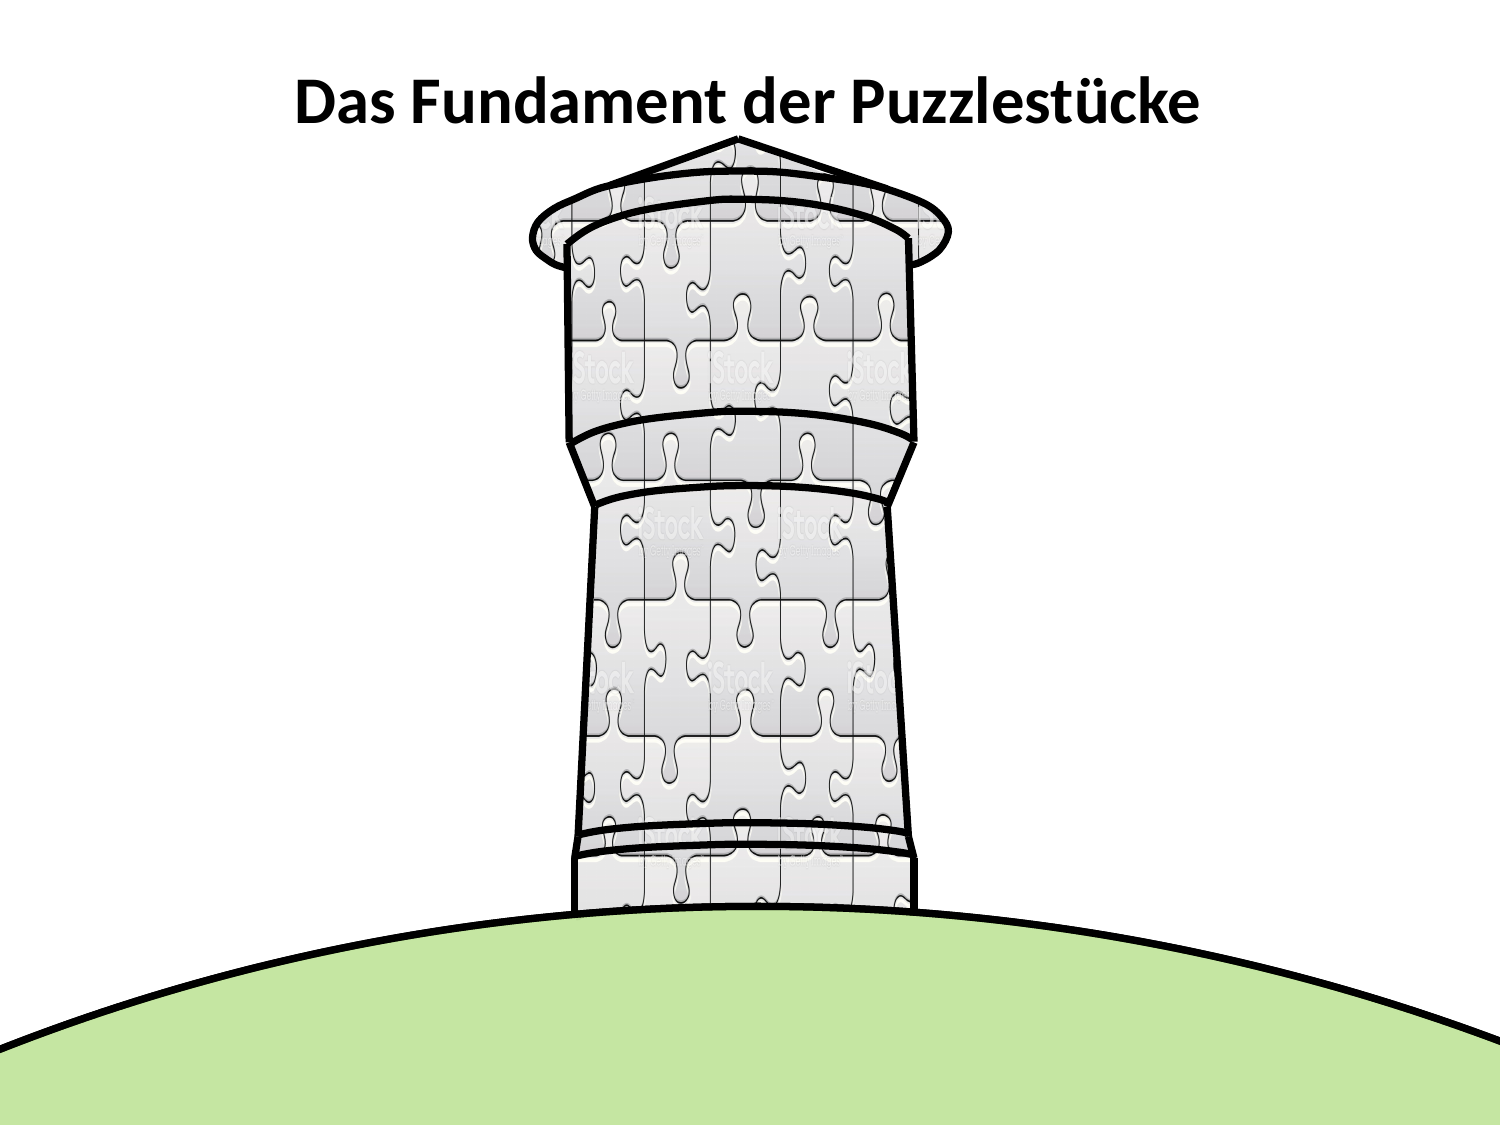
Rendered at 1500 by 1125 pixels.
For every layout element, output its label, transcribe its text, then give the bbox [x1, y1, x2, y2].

text_box [583, 490, 904, 829]
text_box Das Fundament der Puzzlestücke [0, 49, 1500, 144]
text_box [580, 827, 907, 851]
text_box [537, 175, 944, 263]
text_box [0, 848, 1500, 1125]
text_box [661, 144, 825, 173]
text_box [571, 203, 910, 437]
text_box [575, 415, 909, 500]
